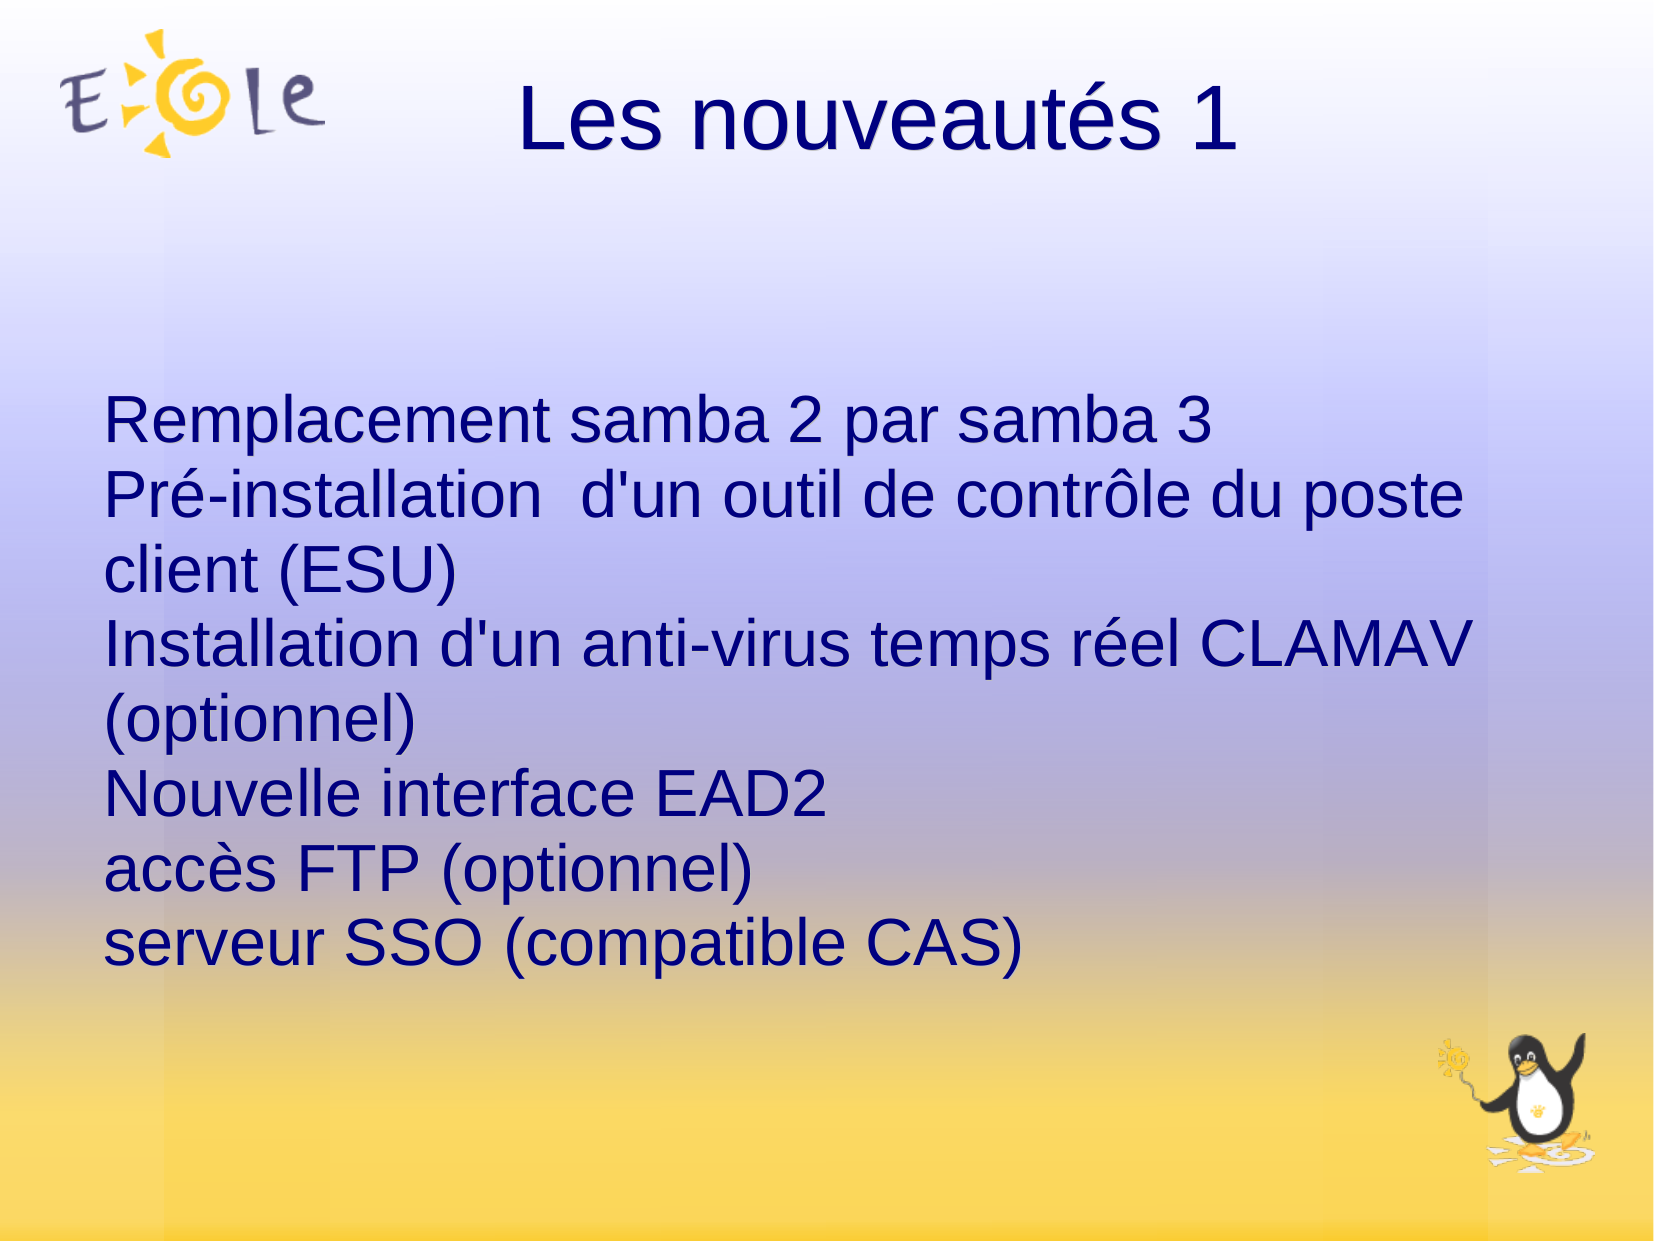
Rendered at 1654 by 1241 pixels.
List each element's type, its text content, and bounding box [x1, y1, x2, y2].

picture [0, 0, 1654, 1241]
text_box Les nouveautés 1 [501, 59, 1282, 188]
text_box Remplacement samba 2 par samba 3 Pré-installation d'un outil de contrôle du poste client (ESU) Installation d'un anti-virus temps réel CLAMAV (optionnel) Nouvelle interface EAD2 accès FTP (optionnel) serveur SSO (compatible CAS) [88, 374, 1625, 1182]
